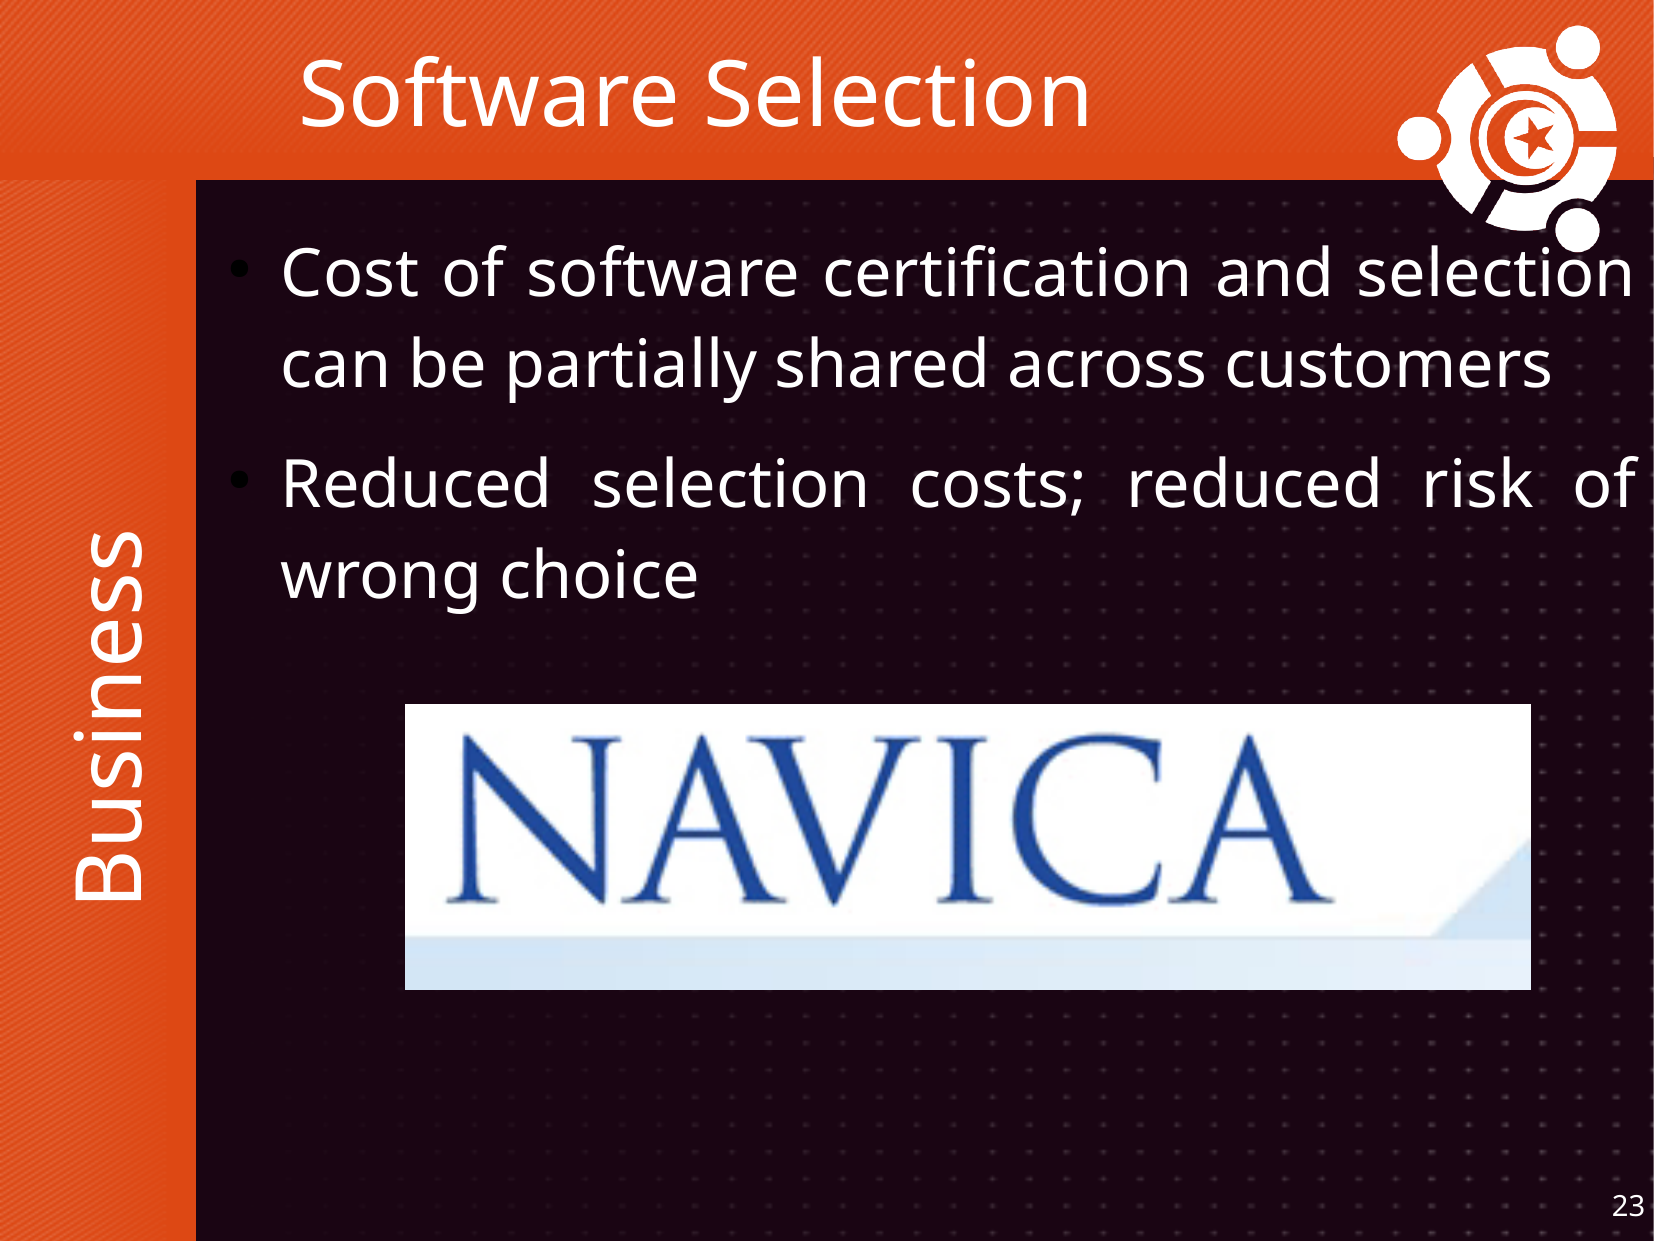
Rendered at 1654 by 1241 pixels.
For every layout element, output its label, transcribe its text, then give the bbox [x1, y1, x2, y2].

title Software Selection [0, 2, 1394, 181]
list Cost of software certification and selection can be partially shared across customers Reduced selection costs; reduced risk of wrong choice [210, 225, 1639, 1186]
picture [0, 0, 1654, 1241]
title Business [17, 210, 196, 1229]
